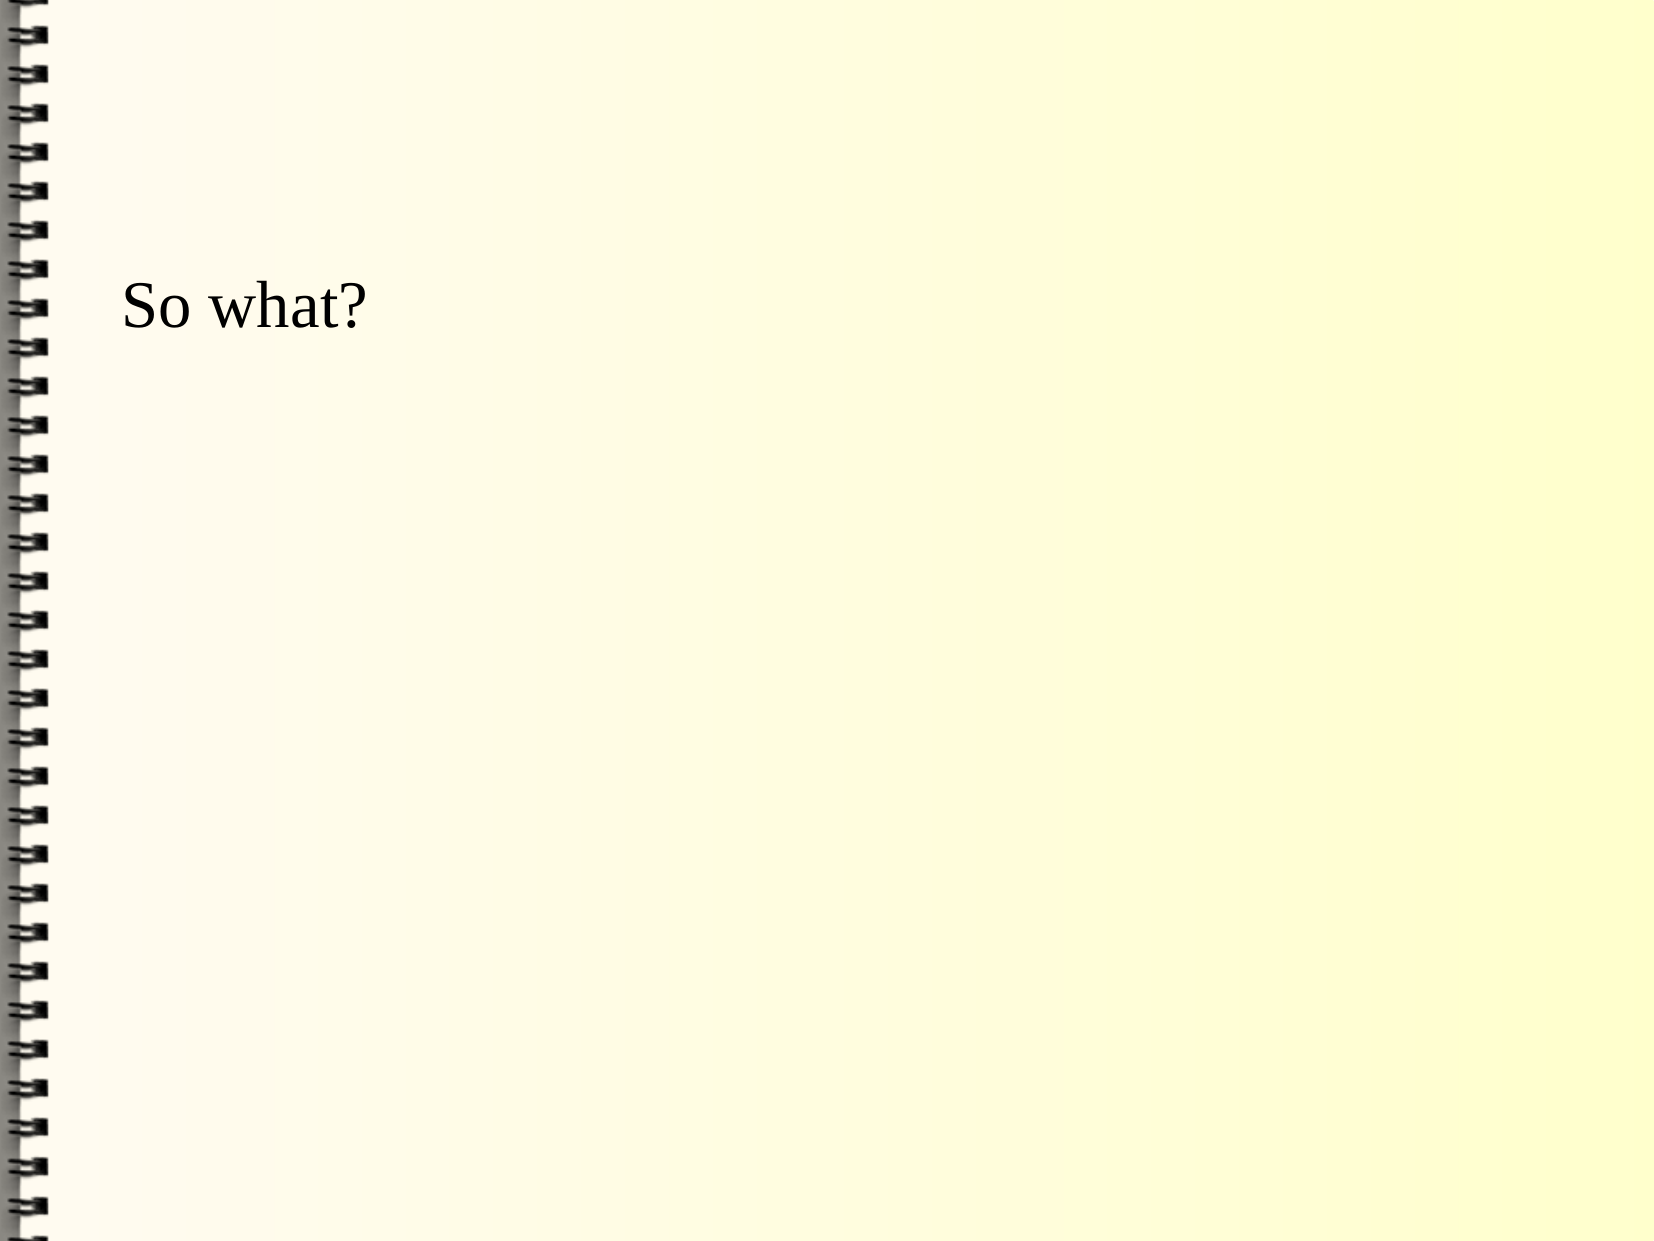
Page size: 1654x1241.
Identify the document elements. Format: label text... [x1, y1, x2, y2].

subtitle So what? [121, 112, 1534, 1164]
picture [0, 0, 1654, 1241]
